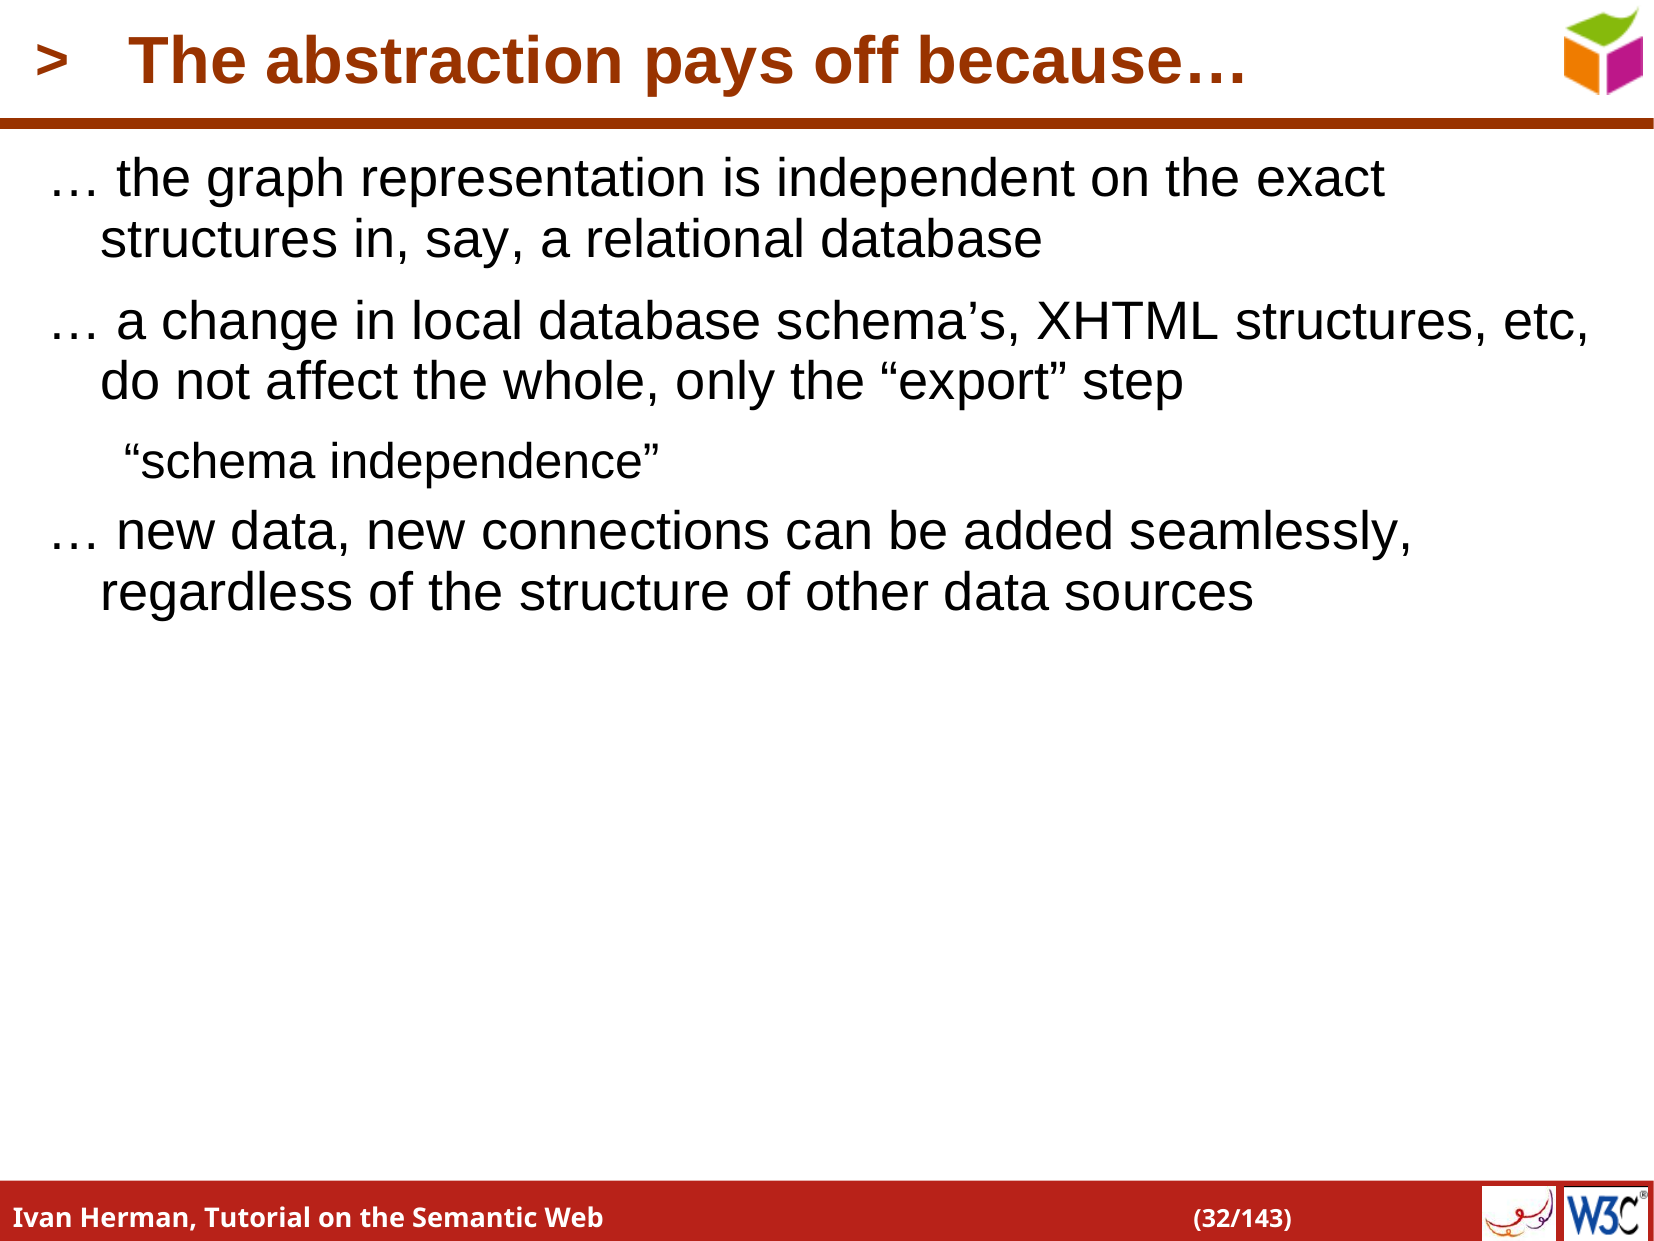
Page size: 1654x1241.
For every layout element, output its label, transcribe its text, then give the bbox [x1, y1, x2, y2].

picture [1564, 5, 1643, 95]
picture [1564, 1186, 1648, 1241]
list … the graph representation is independent on the exact structures in, say, a relational database … a change in local database schema’s, XHTML structures, etc, do not affect the whole, only the “export” step “schema independence” … new data, new connections can be added seamlessly, regardless of the structure of other data sources [29, 147, 1624, 1134]
title The abstraction pays off because… [93, 0, 1493, 119]
picture [1482, 1186, 1556, 1241]
